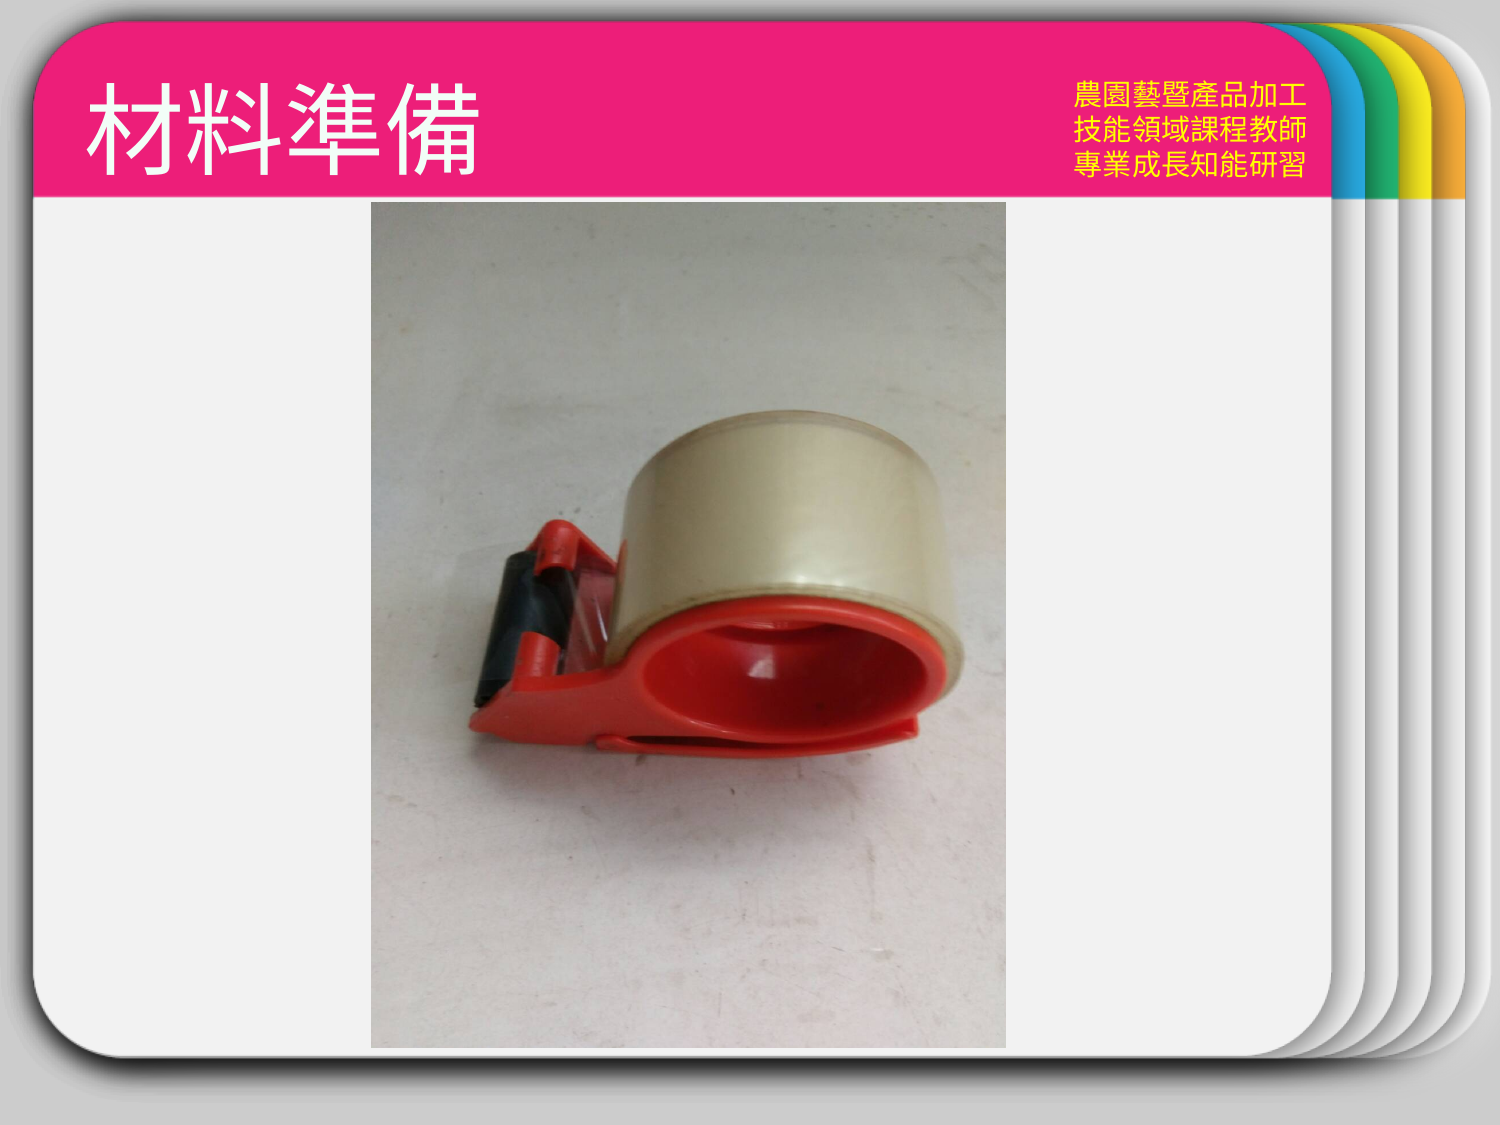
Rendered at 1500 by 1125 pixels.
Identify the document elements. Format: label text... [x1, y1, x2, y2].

picture [0, 0, 1500, 1125]
text_box 農園藝暨產品加工技能領域課程教師專業成長知能研習 [1058, 68, 1344, 190]
text_box 材料準備 [70, 60, 1010, 197]
